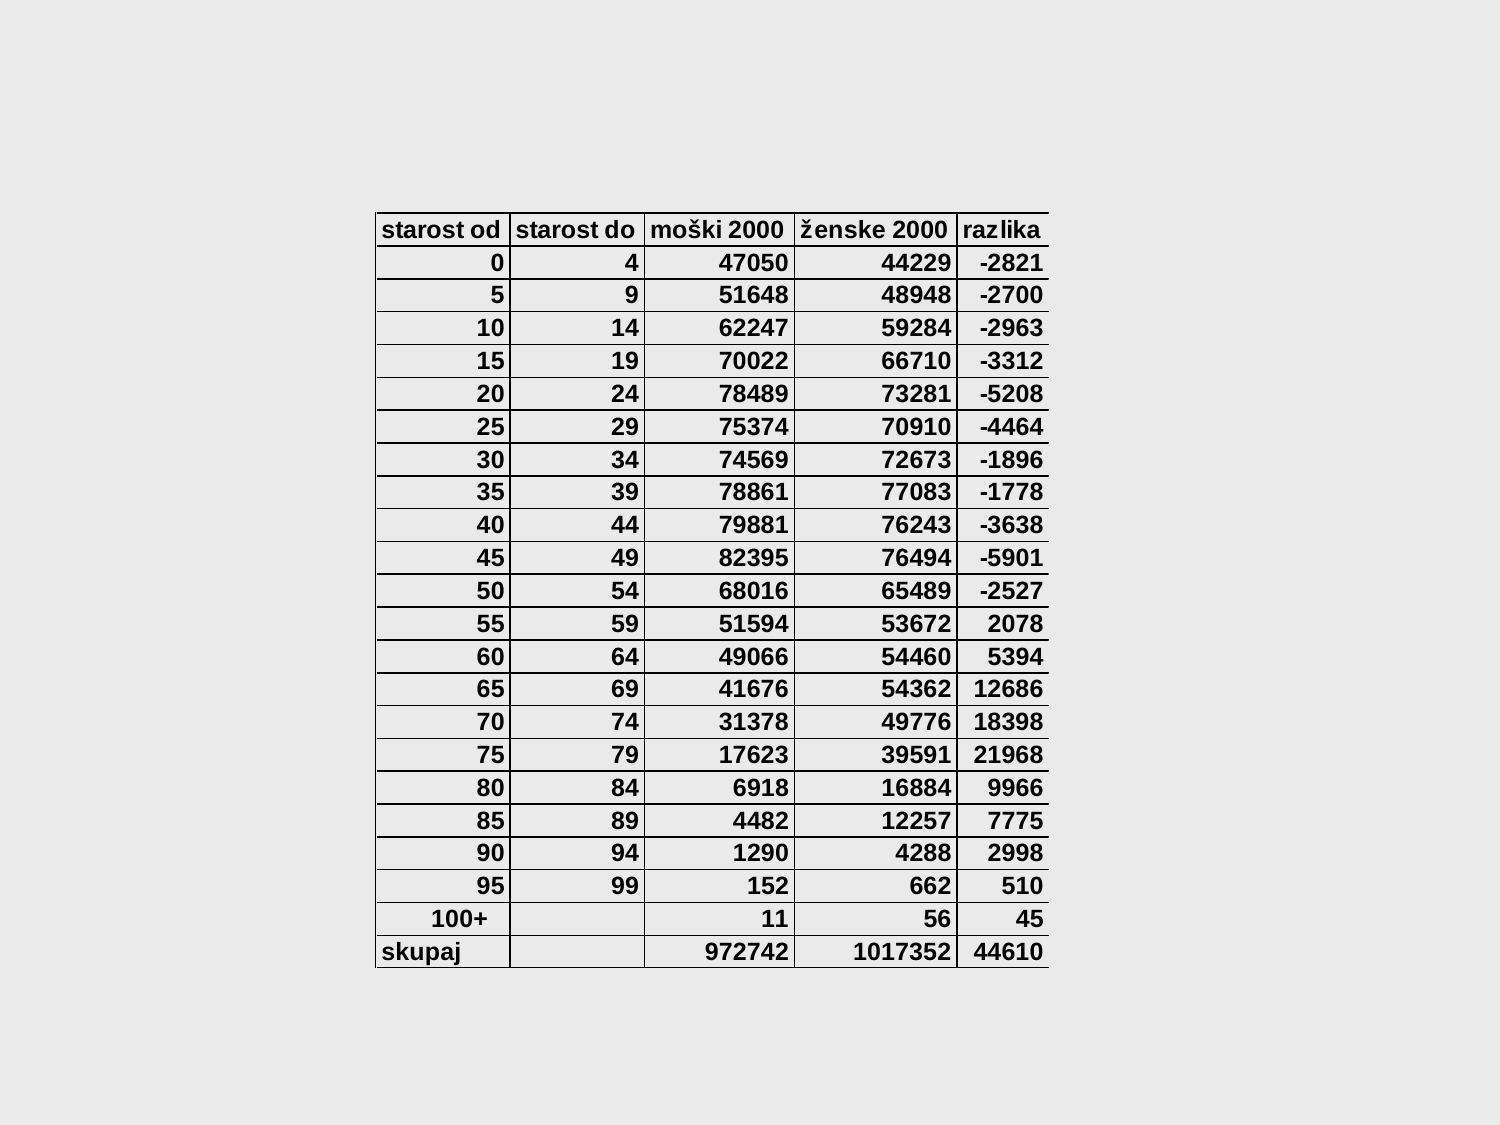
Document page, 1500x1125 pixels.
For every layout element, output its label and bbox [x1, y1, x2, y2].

chart [375, 212, 1051, 970]
